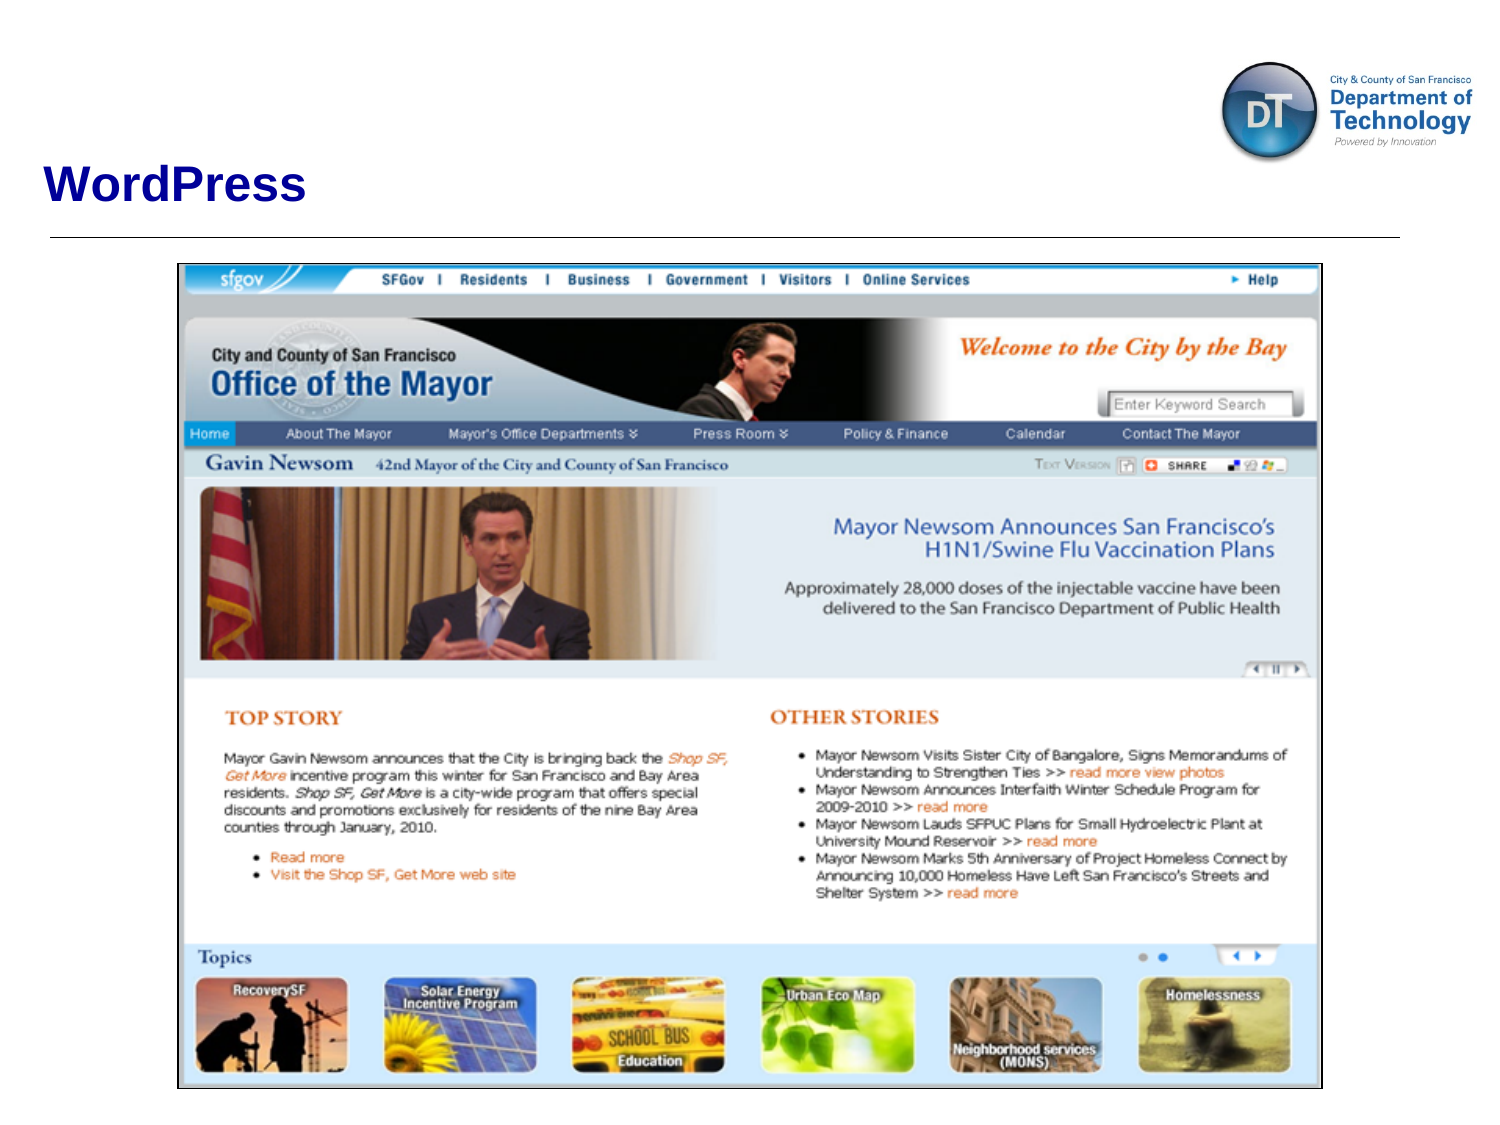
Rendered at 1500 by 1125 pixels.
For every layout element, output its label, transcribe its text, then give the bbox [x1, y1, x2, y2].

picture [178, 264, 1322, 1088]
picture [1216, 59, 1477, 167]
title WordPress [28, 117, 1104, 220]
